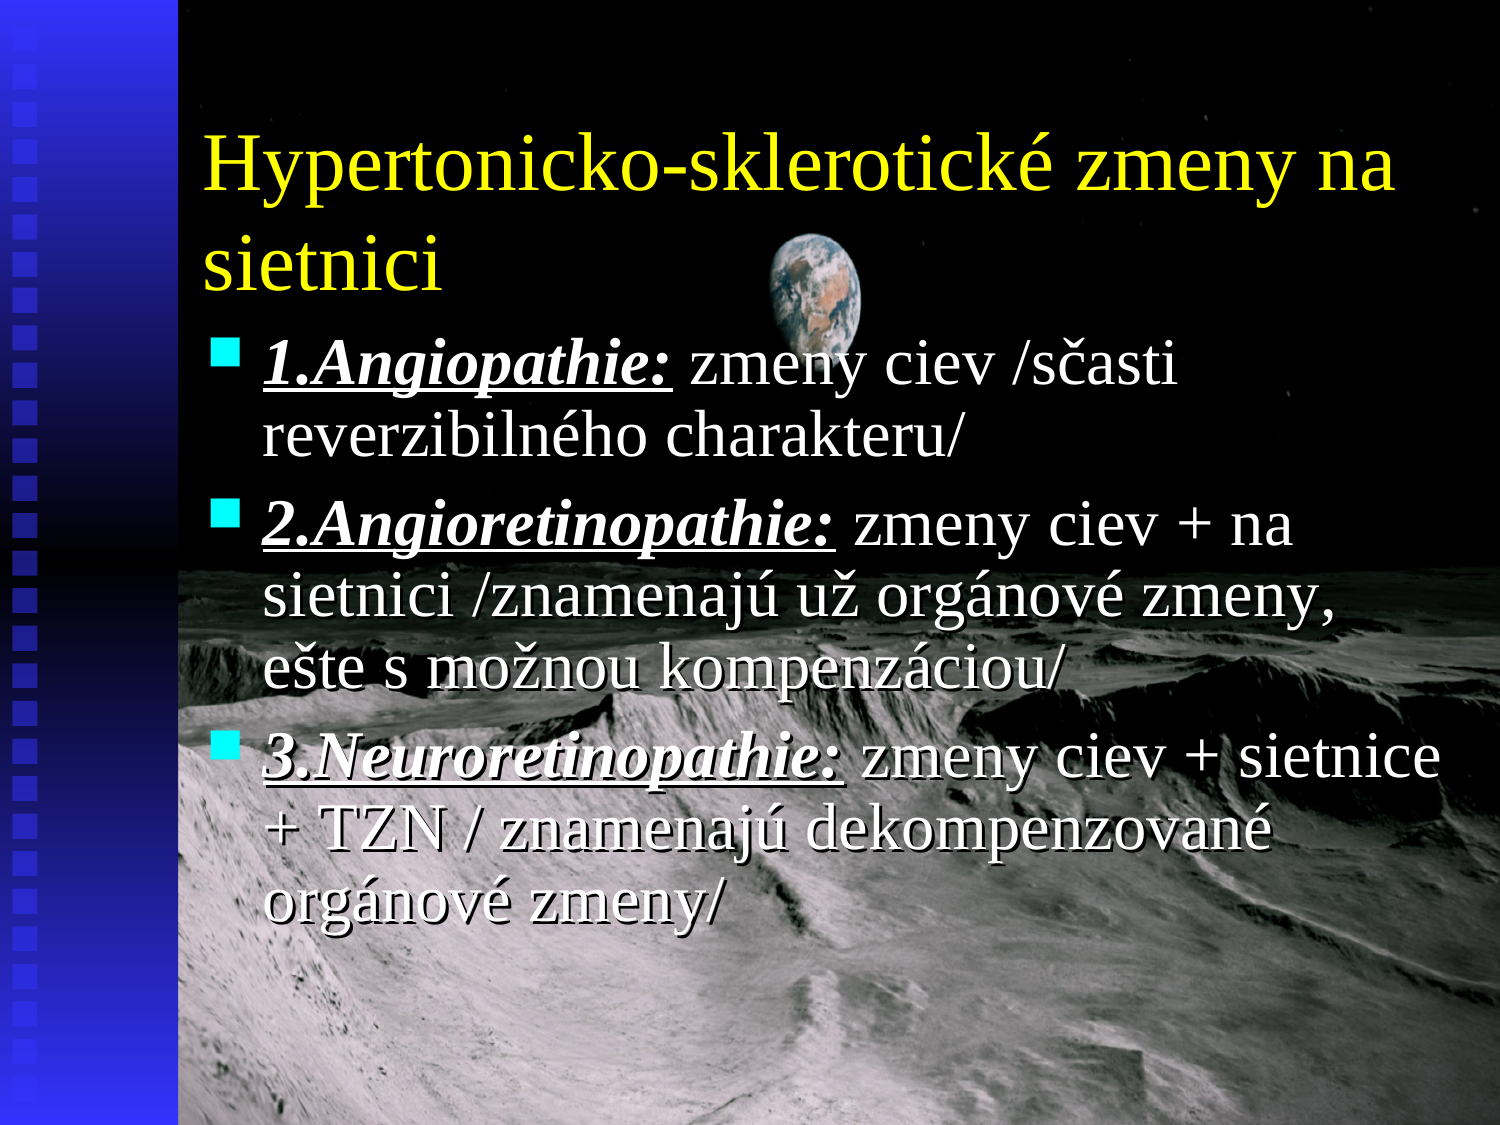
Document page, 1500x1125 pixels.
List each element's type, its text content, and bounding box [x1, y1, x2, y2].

title Hypertonicko-sklerotické zmeny na sietnici [187, 99, 1463, 288]
picture [0, 0, 1500, 1125]
list 1.Angiopathie: zmeny ciev /sčasti reverzibilného charakteru/ 2.Angioretinopathie: zmeny ciev + na sietnici /znamenajú už orgánové zmeny, ešte s možnou kompenzáciou/ 3.Neuroretinopathie: zmeny ciev + sietnice + TZN / znamenajú dekompenzované orgánové zmeny/ [191, 319, 1467, 995]
